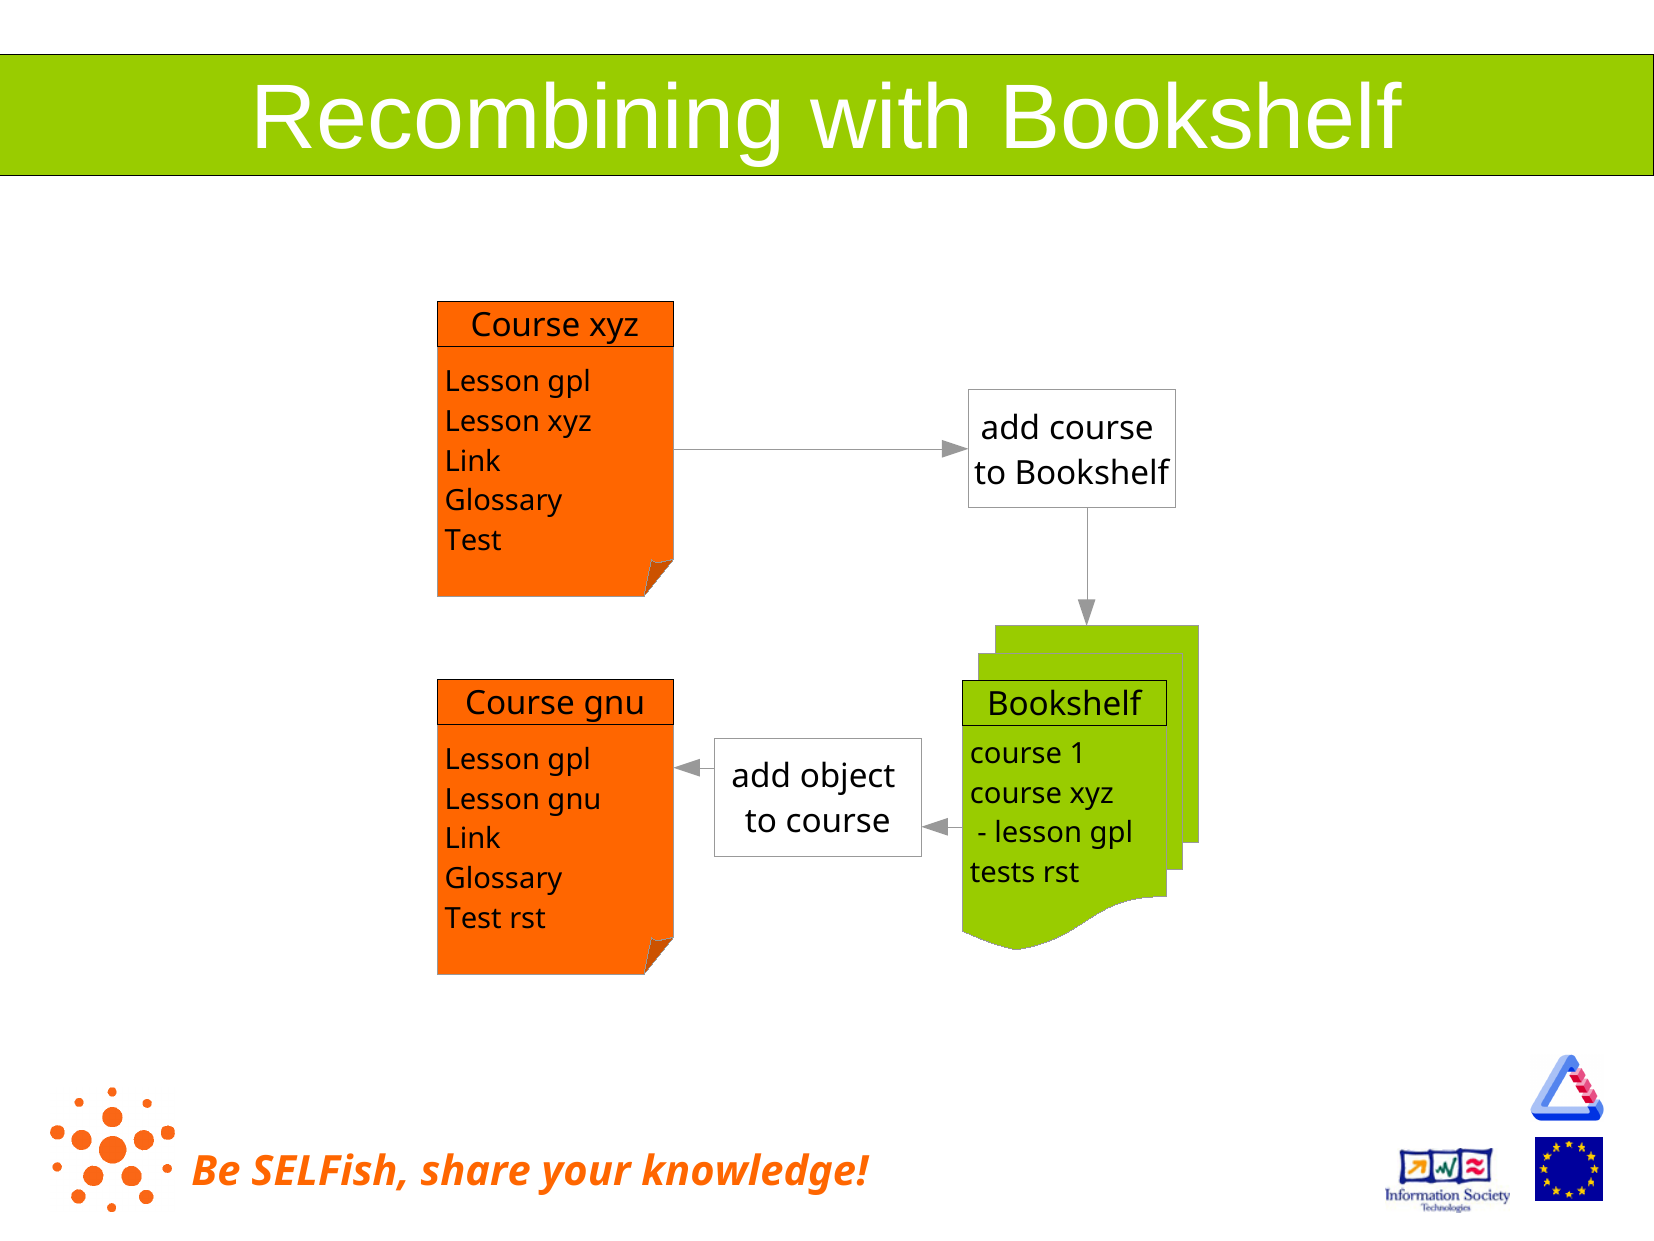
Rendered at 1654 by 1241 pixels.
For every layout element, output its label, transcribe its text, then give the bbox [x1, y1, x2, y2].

text_box [962, 925, 1080, 950]
picture [1535, 1137, 1603, 1201]
text_box [437, 725, 674, 738]
picture [50, 1087, 175, 1212]
text_box [437, 582, 656, 597]
text_box Bookshelf [962, 680, 1167, 719]
text_box Course xyz [437, 301, 674, 346]
text_box Lesson gpl Lesson xyz Link Glossary Test [437, 360, 674, 582]
picture [1530, 1054, 1604, 1122]
text_box Course gnu [437, 679, 674, 724]
text_box [437, 347, 674, 360]
picture [1385, 1148, 1510, 1213]
text_box add object to course [714, 738, 922, 857]
text_box [962, 625, 1199, 732]
text_box [963, 719, 1166, 725]
title Recombining with Bookshelf [82, 48, 1571, 185]
text_box course 1 course xyz - lesson gpl tests rst [962, 732, 1205, 925]
text_box Lesson gpl Lesson gnu Link Glossary Test rst [437, 738, 674, 960]
text_box add course to Bookshelf [968, 389, 1176, 508]
text_box [437, 960, 656, 975]
